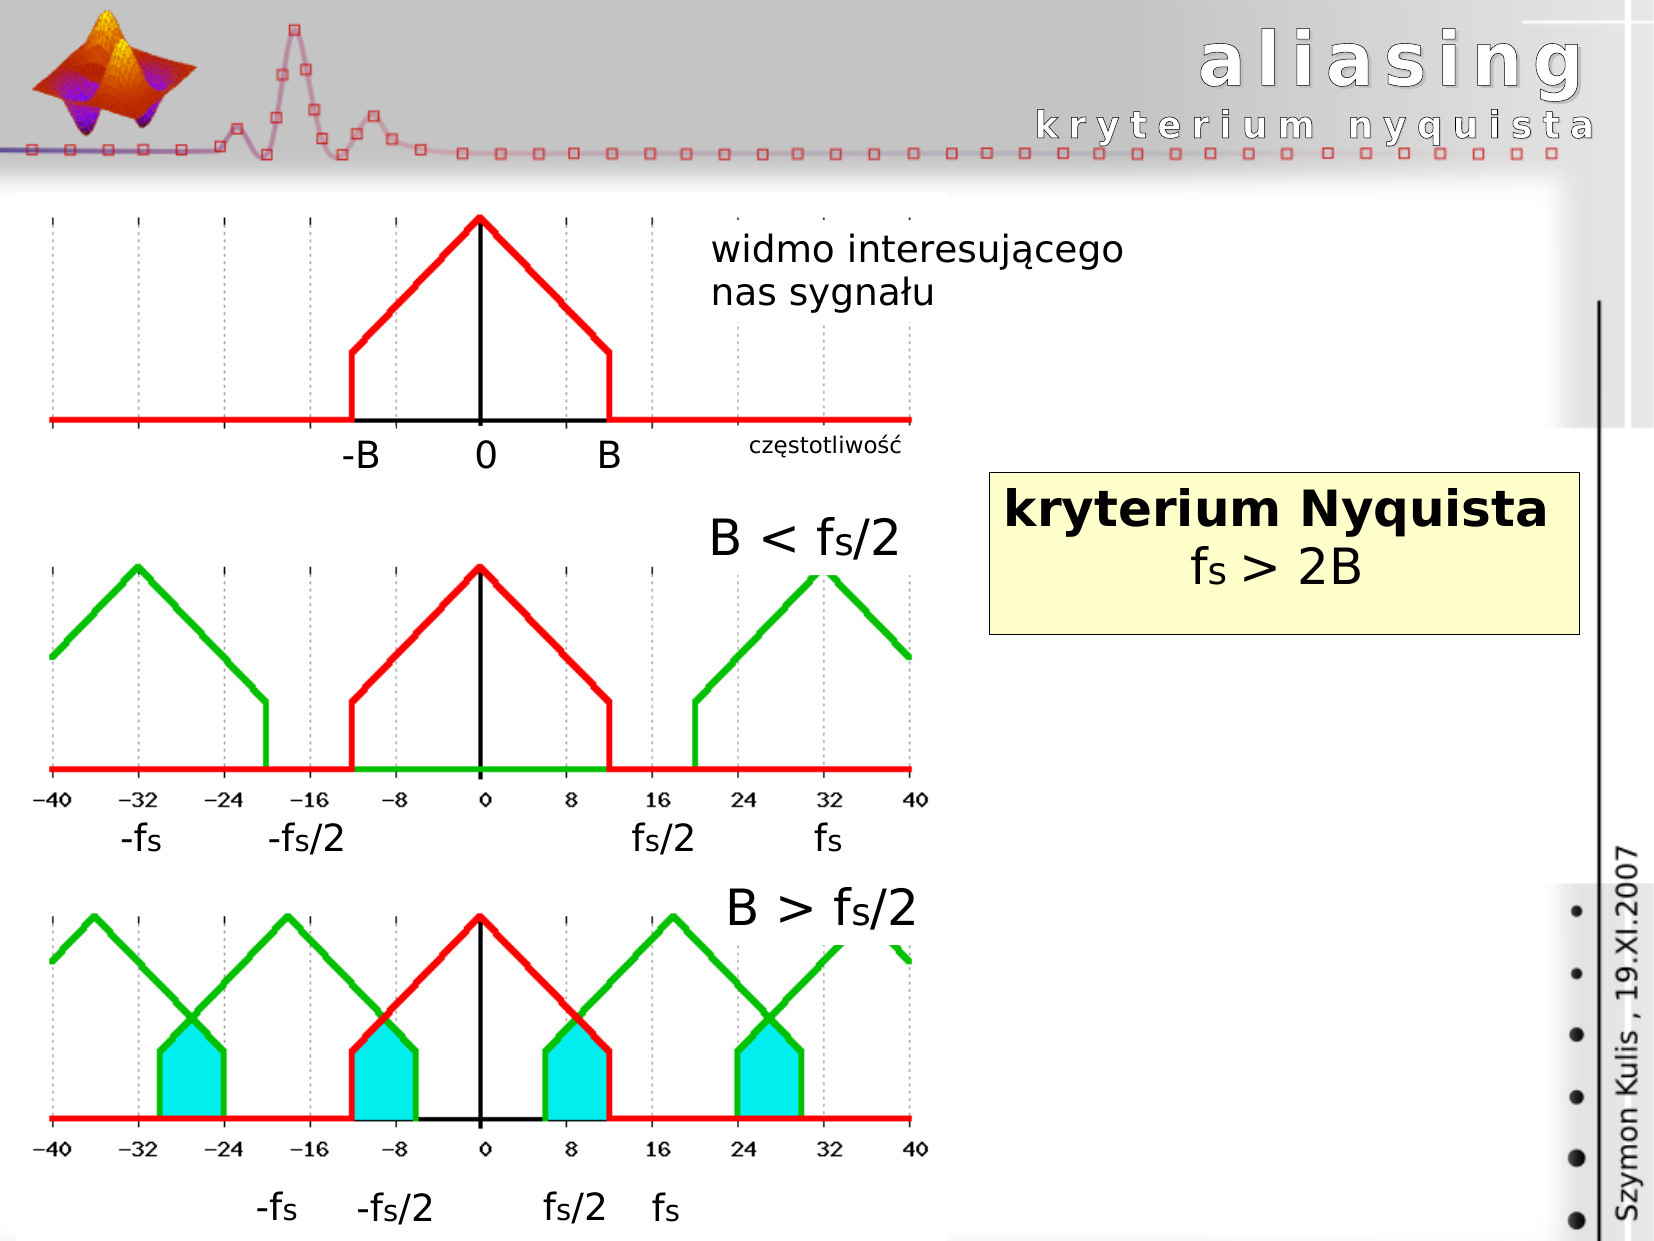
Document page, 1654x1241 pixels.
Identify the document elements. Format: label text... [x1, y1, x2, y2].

text_box -B [326, 425, 395, 485]
text_box B > fs/2 [710, 871, 931, 945]
picture [0, 0, 1654, 1241]
text_box -fs [240, 1178, 313, 1237]
text_box -fs/2 [341, 1178, 449, 1238]
text_box widmo interesującego nas sygnału [695, 220, 1144, 322]
text_box 0 [459, 425, 513, 485]
text_box fs/2 [616, 809, 711, 869]
text_box -fs [105, 809, 177, 868]
text_box kryterium Nyquista fs > 2B [989, 472, 1580, 635]
text_box fs/2 [528, 1178, 623, 1237]
title aliasing kryterium nyquista [59, 14, 1595, 148]
text_box fs [799, 809, 858, 869]
text_box B < fs/2 [693, 501, 914, 576]
text_box -fs/2 [252, 809, 361, 869]
text_box B [581, 425, 637, 485]
text_box częstotliwość [734, 425, 918, 467]
text_box fs [636, 1178, 695, 1238]
